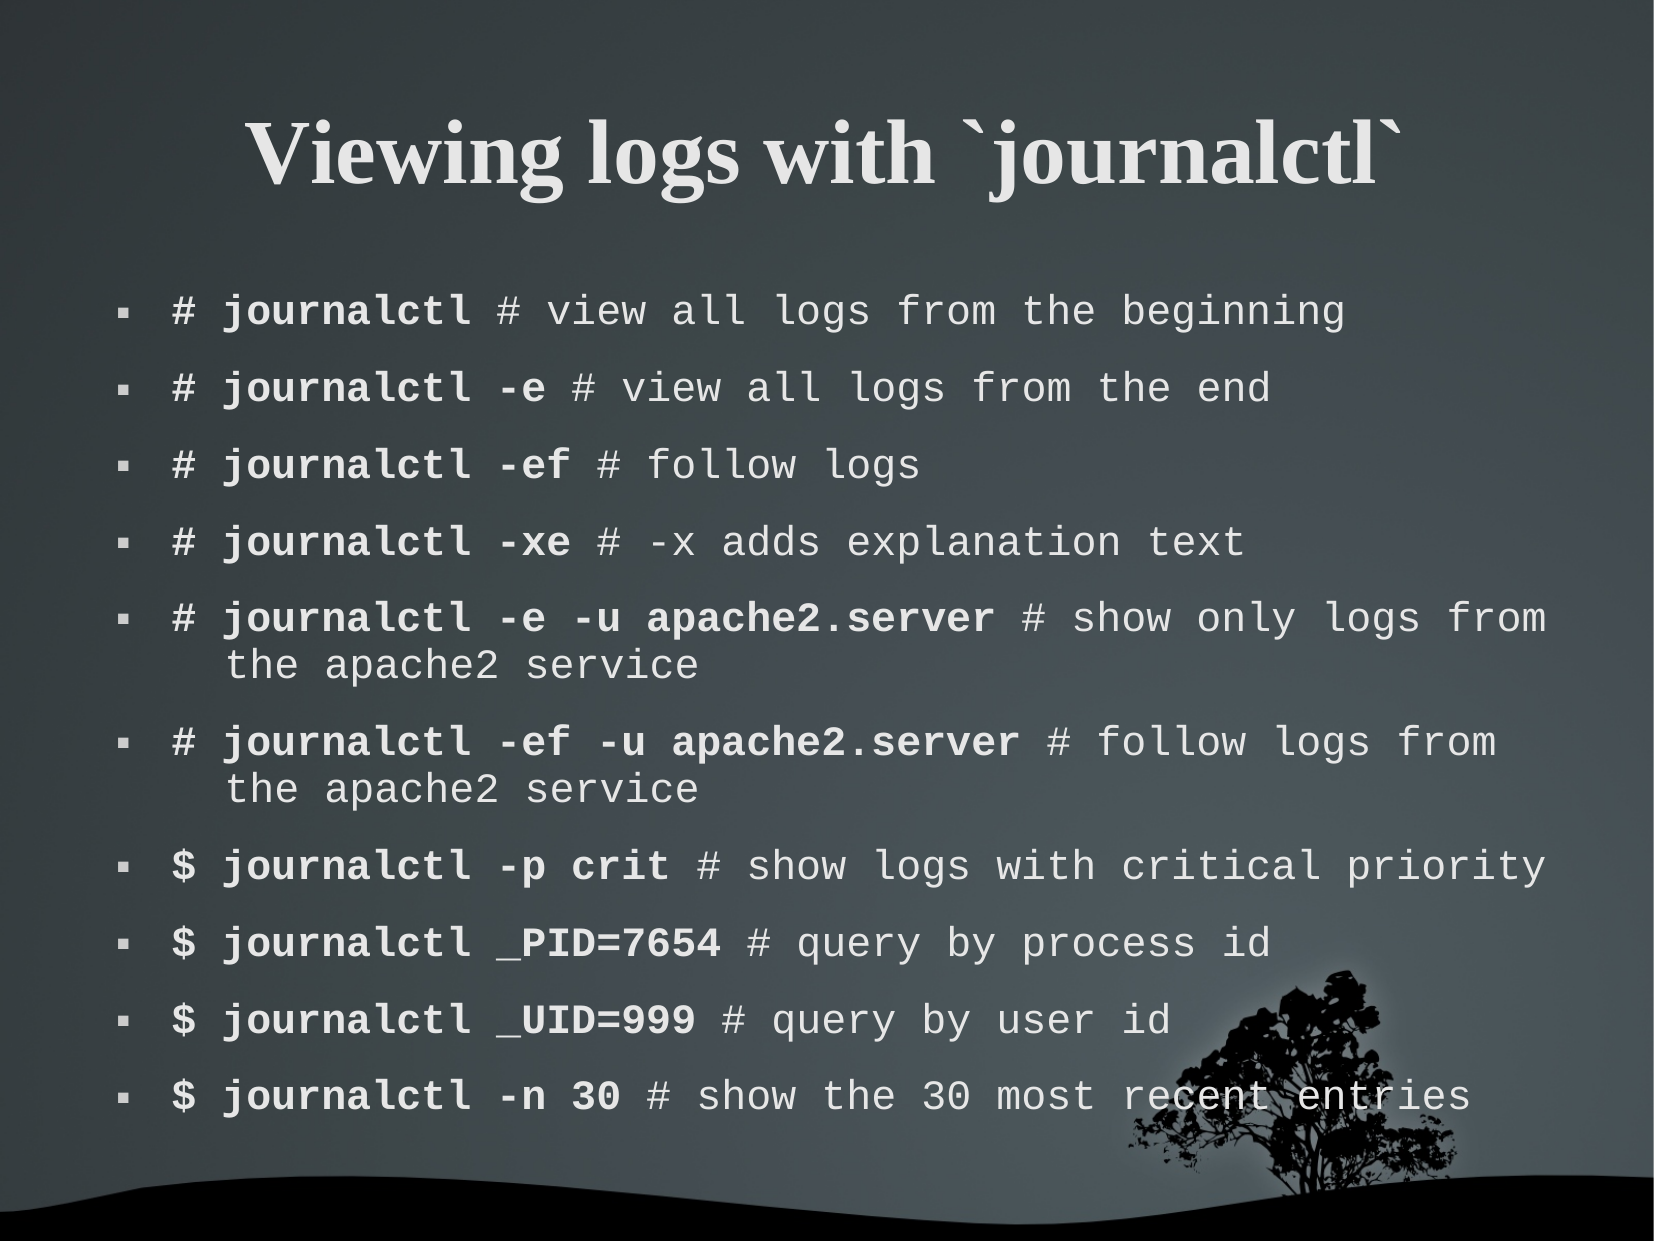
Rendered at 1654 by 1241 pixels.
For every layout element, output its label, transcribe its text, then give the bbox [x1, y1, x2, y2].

picture [0, 0, 1654, 1241]
list # journalctl # view all logs from the beginning # journalctl -e # view all logs from the end # journalctl -ef # follow logs # journalctl -xe # -x adds explanation text # journalctl -e -u apache2.server # show only logs from the apache2 service # journalctl -ef -u apache2.server # follow logs from the apache2 service $ journalctl -p crit # show logs with critical priority $ journalctl _PID=7654 # query by process id $ journalctl _UID=999 # query by user id $ journalctl -n 30 # show the 30 most recent entries [82, 290, 1571, 1123]
title Viewing logs with `journalctl` [82, 49, 1571, 257]
